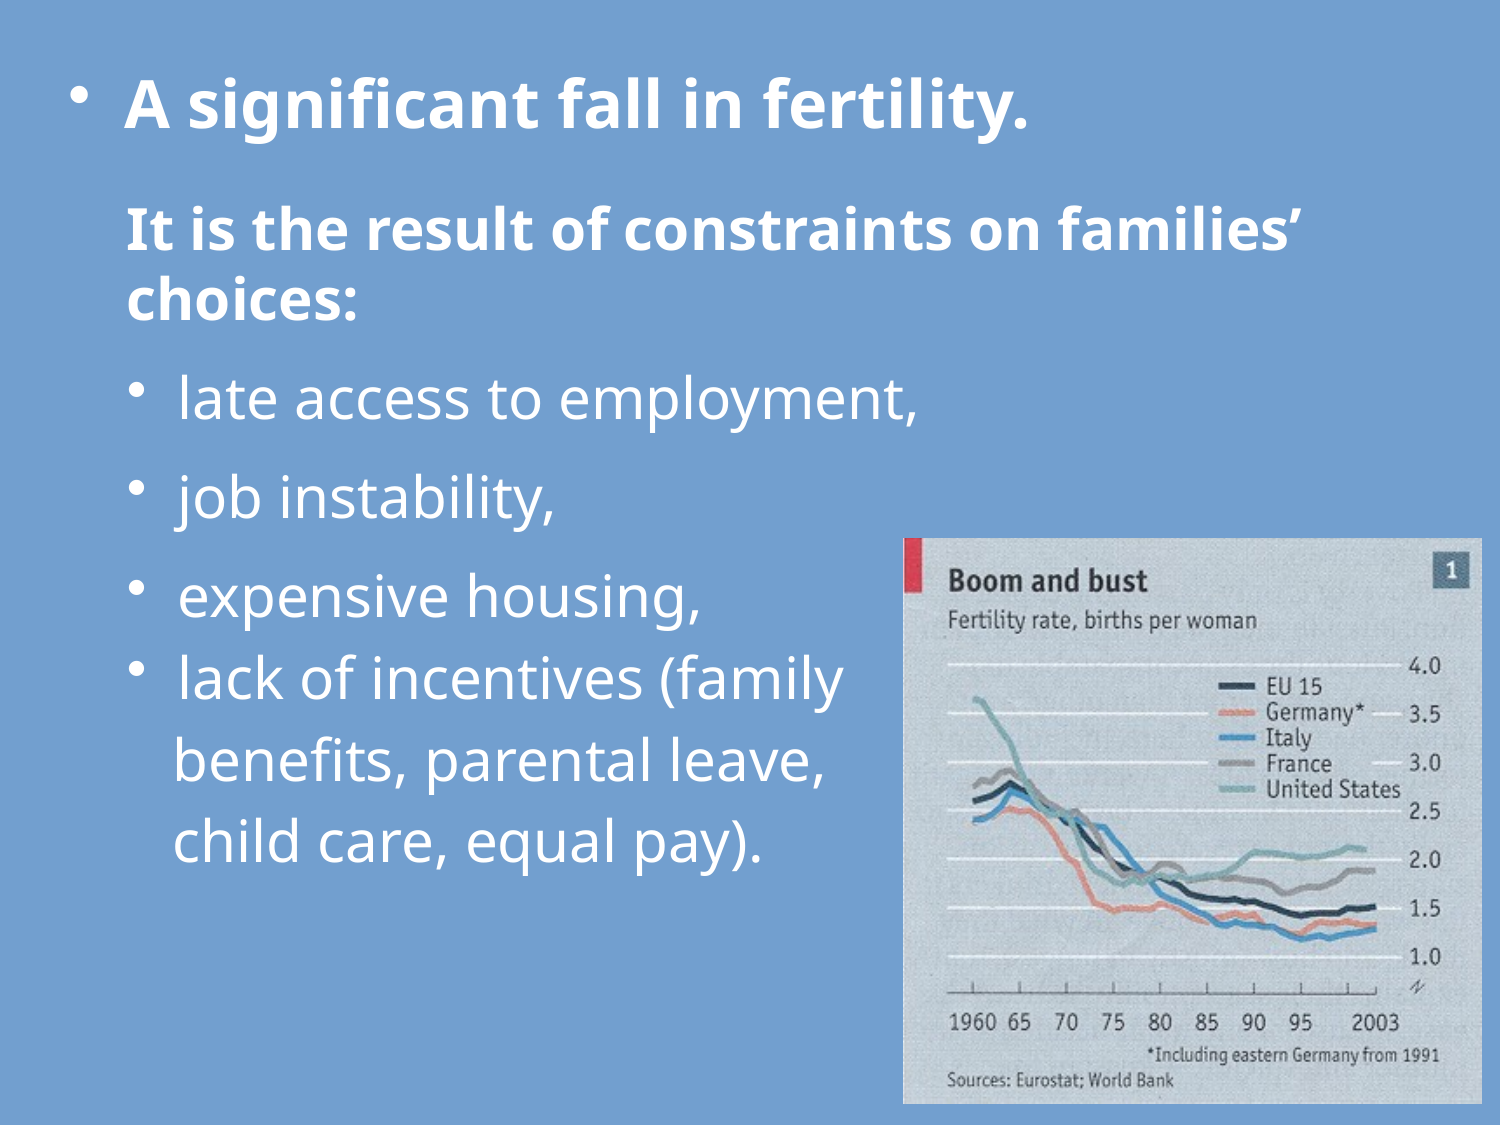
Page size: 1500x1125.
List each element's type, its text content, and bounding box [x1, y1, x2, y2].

list A significant fall in fertility. [53, 54, 1390, 208]
picture [903, 538, 1482, 1104]
text_box It is the result of constraints on families’ choices: late access to employment, job instability, expensive housing, lack of incentives (family benefits, parental leave, child care, equal pay). [112, 184, 1447, 882]
